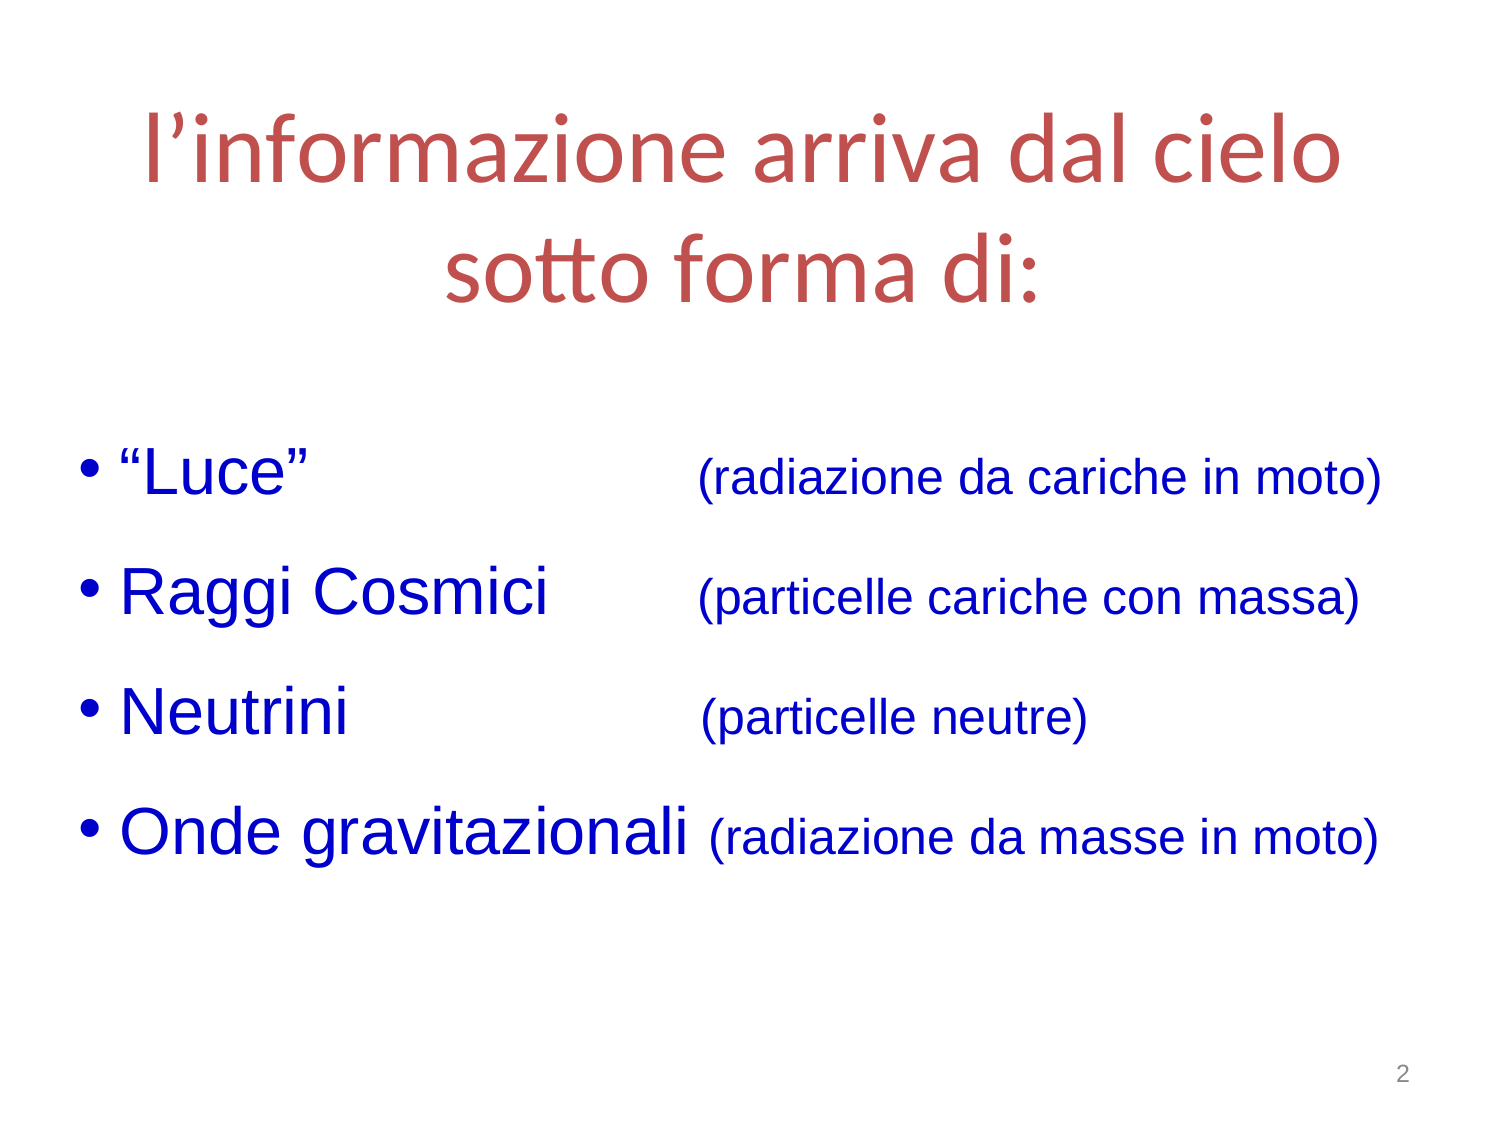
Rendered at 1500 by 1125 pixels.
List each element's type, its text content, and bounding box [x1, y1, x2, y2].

text_box <number> [1074, 1042, 1426, 1103]
text_box “Luce” (radiazione da cariche in moto) Raggi Cosmici (particelle cariche con massa) Neutrini (particelle neutre) Onde gravitazionali (radiazione da masse in moto) [63, 239, 1410, 936]
title l’informazione arriva dal cielo sotto forma di: [100, 74, 1388, 239]
